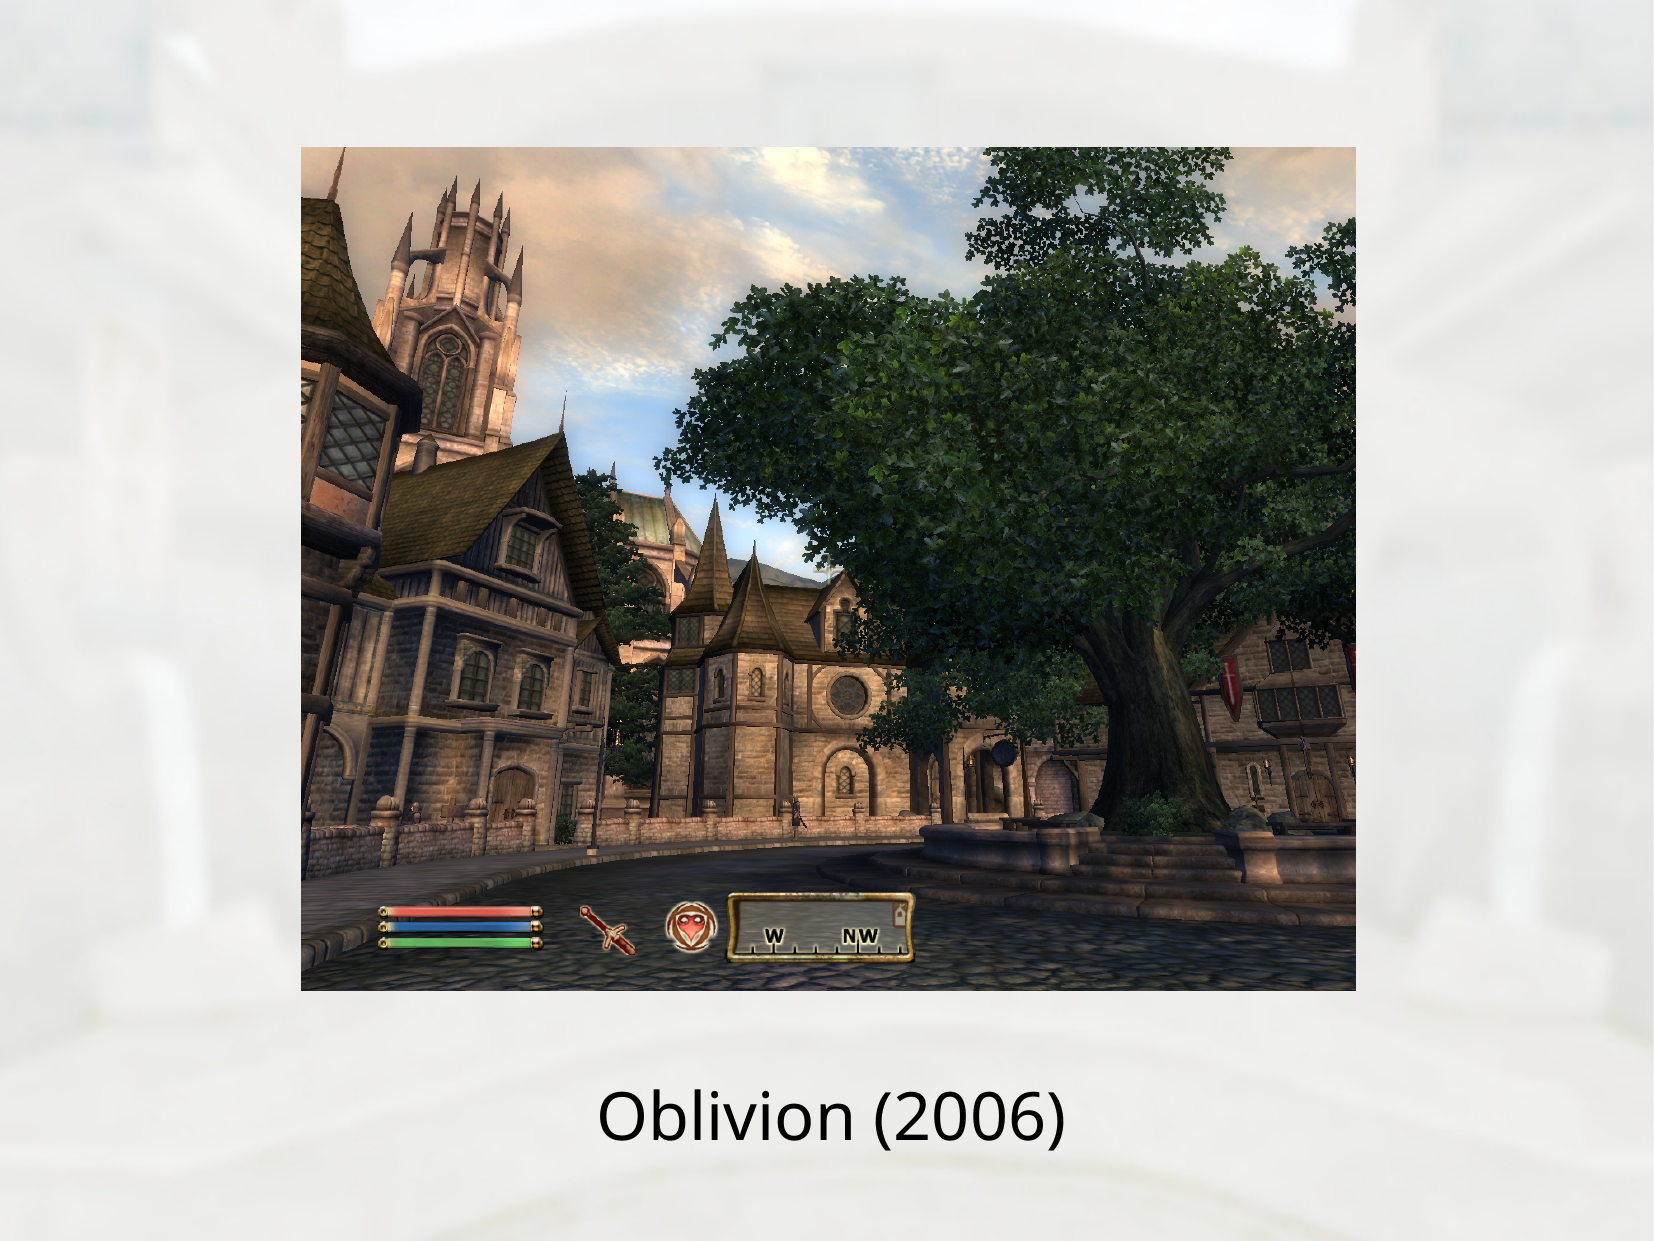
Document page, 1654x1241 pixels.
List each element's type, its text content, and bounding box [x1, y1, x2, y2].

subtitle Oblivion (2006) [290, 1015, 1373, 1213]
picture [301, 147, 1356, 1015]
